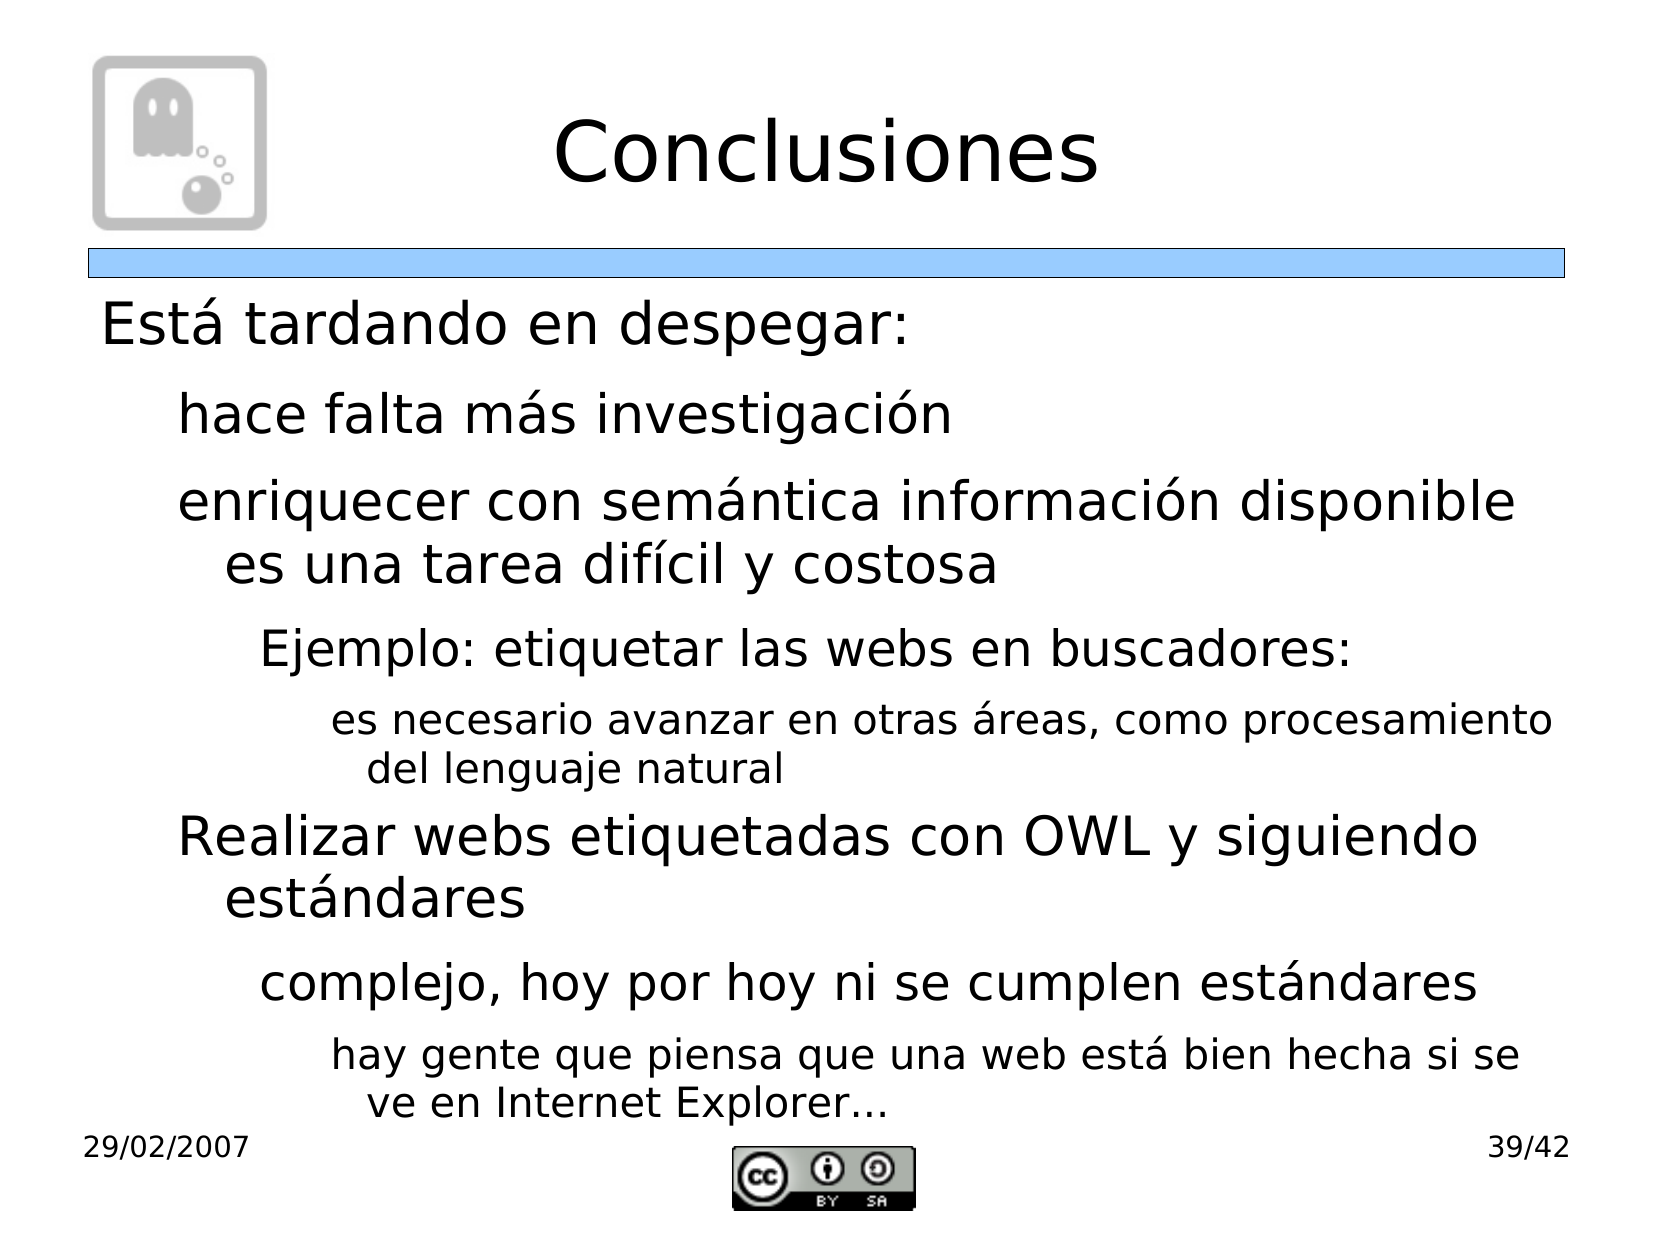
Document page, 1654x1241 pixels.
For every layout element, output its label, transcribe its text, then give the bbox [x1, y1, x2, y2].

title Conclusiones [82, 56, 1571, 250]
list Está tardando en despegar: hace falta más investigación enriquecer con semántica información disponible es una tarea difícil y costosa Ejemplo: etiquetar las webs en buscadores: es necesario avanzar en otras áreas, como procesamiento del lenguaje natural Realizar webs etiquetadas con OWL y siguiendo estándares complejo, hoy por hoy ni se cumplen estándares hay gente que piensa que una web está bien hecha si se ve en Internet Explorer... [82, 290, 1571, 1128]
picture [732, 1146, 916, 1211]
